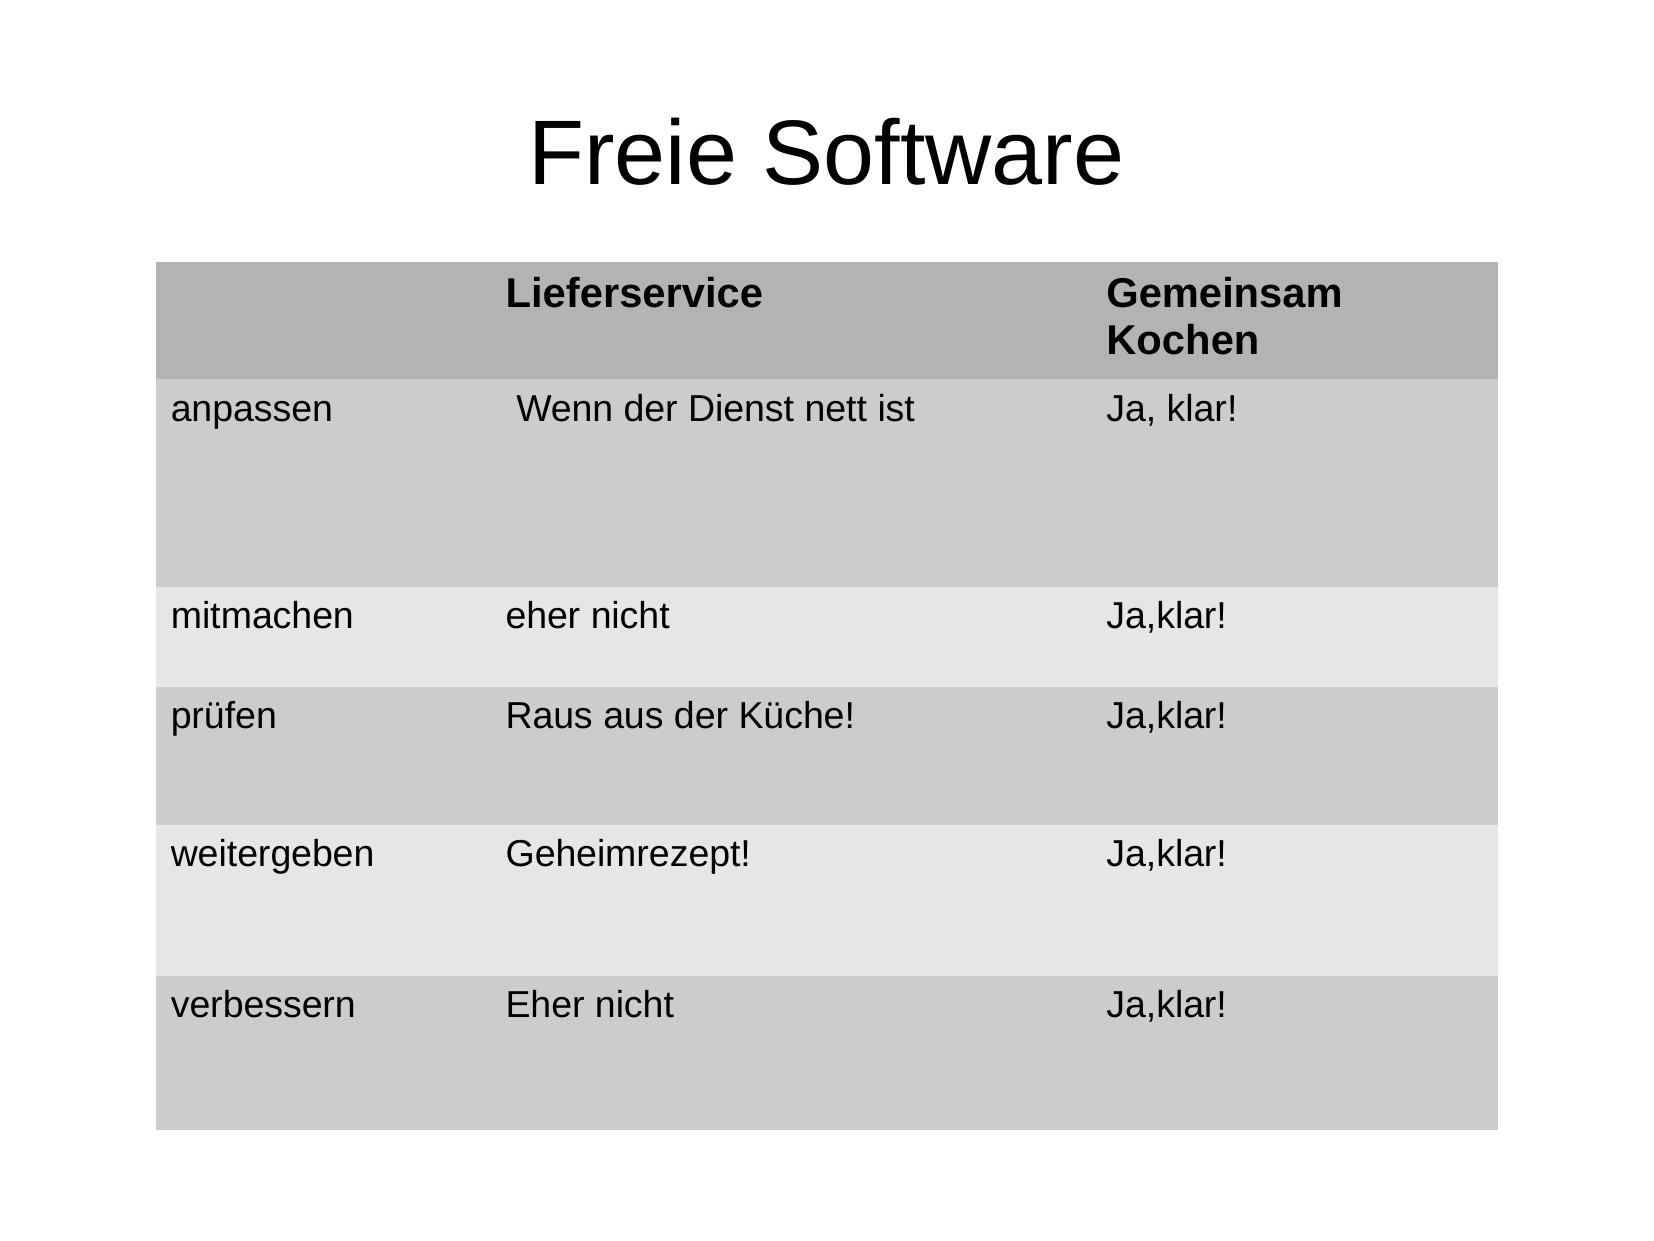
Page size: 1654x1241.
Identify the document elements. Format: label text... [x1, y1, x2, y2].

table_cell Ja,klar! [1092, 687, 1498, 825]
table_cell mitmachen [156, 587, 491, 687]
table_header Gemeinsam Kochen [1092, 262, 1498, 379]
table_cell weitergeben [156, 825, 491, 976]
table_cell Wenn der Dienst nett ist [491, 379, 1092, 587]
table_cell Geheimrezept! [491, 825, 1092, 976]
title Freie Software [82, 49, 1571, 257]
table_cell Ja,klar! [1092, 587, 1498, 687]
table_cell Ja,klar! [1092, 825, 1498, 976]
table_cell anpassen [156, 379, 491, 587]
table_header Lieferservice [491, 262, 1092, 379]
table_header [156, 262, 491, 379]
table_cell Ja, klar! [1092, 379, 1498, 587]
table_cell Eher nicht [491, 976, 1092, 1130]
table_cell verbessern [156, 976, 491, 1130]
table_cell prüfen [156, 687, 491, 825]
table_cell Ja,klar! [1092, 976, 1498, 1130]
table_cell eher nicht [491, 587, 1092, 687]
table_cell Raus aus der Küche! [491, 687, 1092, 825]
